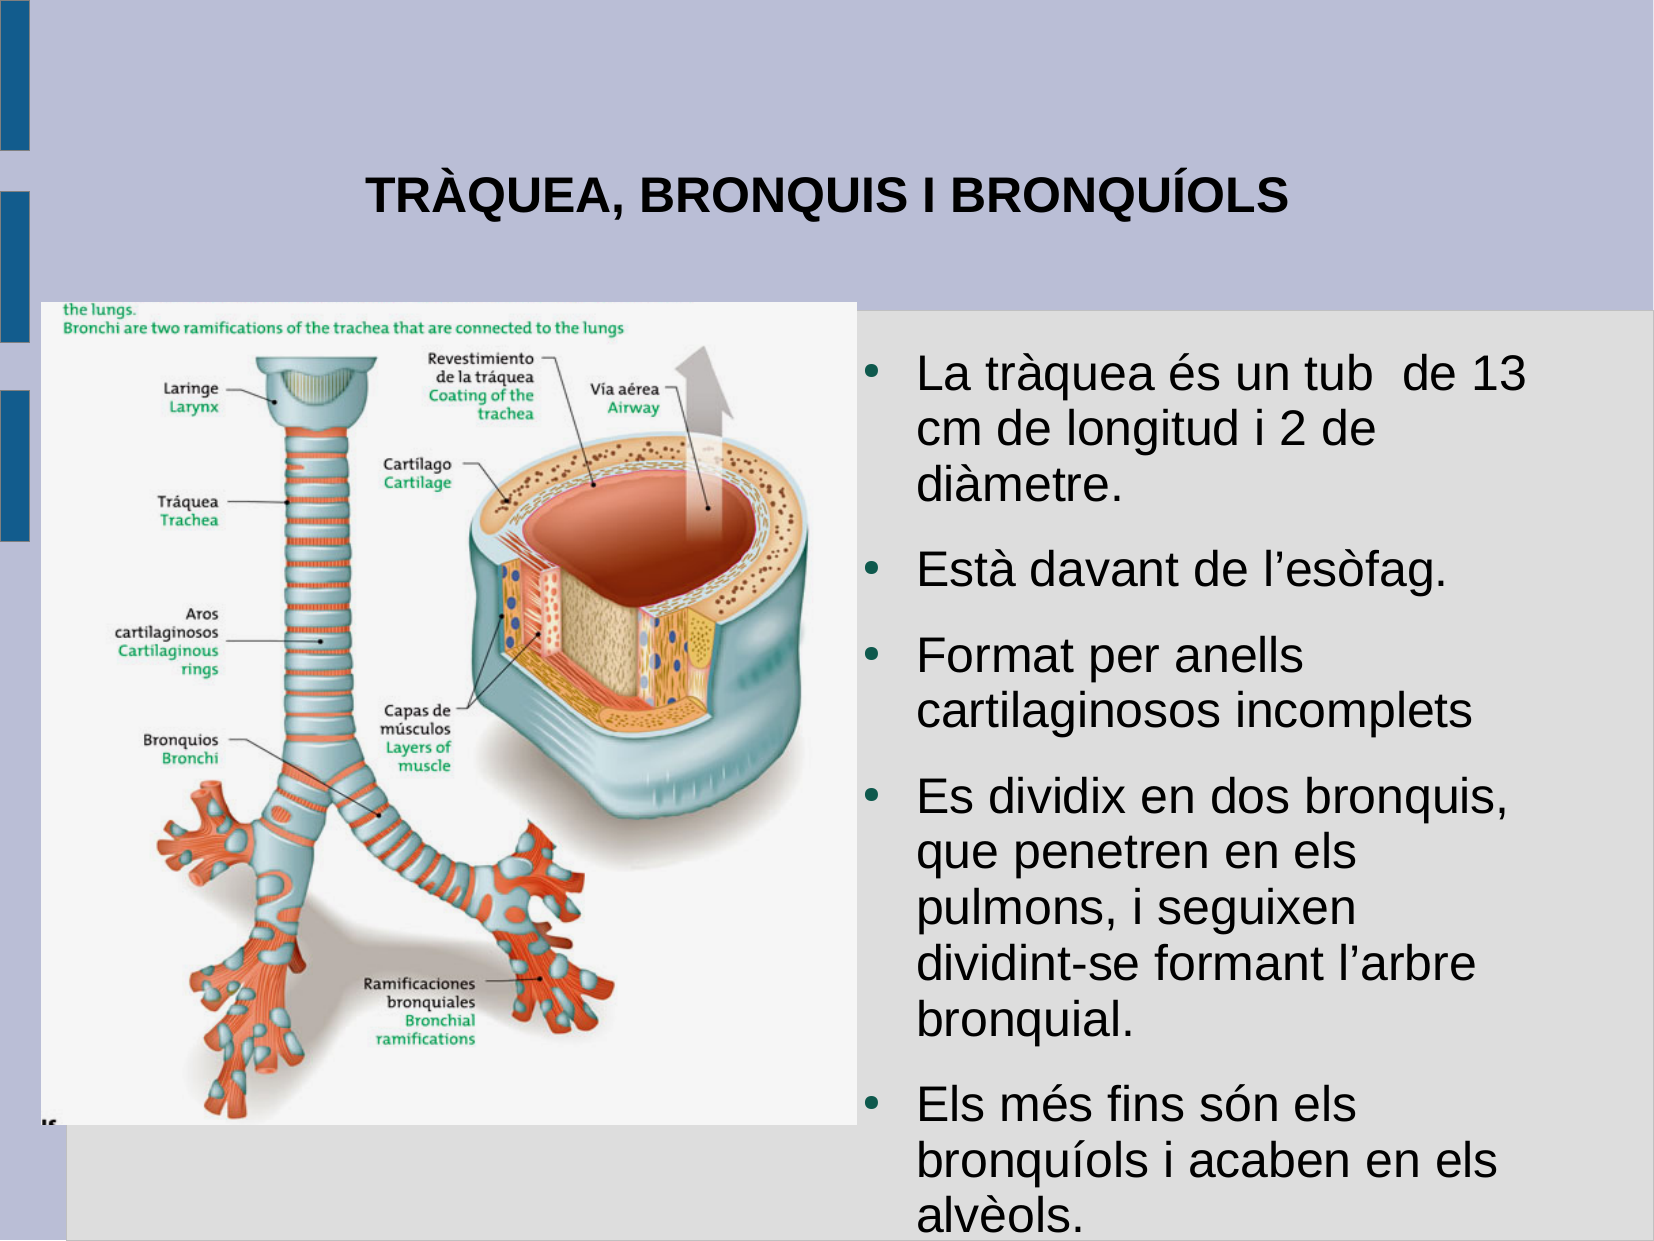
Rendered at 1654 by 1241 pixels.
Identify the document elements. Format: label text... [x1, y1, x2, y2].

title TRÀQUEA, BRONQUIS I BRONQUÍOLS [121, 91, 1534, 299]
list La tràquea és un tub de 13 cm de longitud i 2 de diàmetre. Està davant de l’esòfag. Format per anells cartilaginosos incomplets Es dividix en dos bronquis, que penetren en els pulmons, i seguixen dividint-se formant l’arbre bronquial. Els més fins són els bronquíols i acaben en els alvèols. [845, 344, 1535, 1241]
picture [41, 302, 857, 1125]
